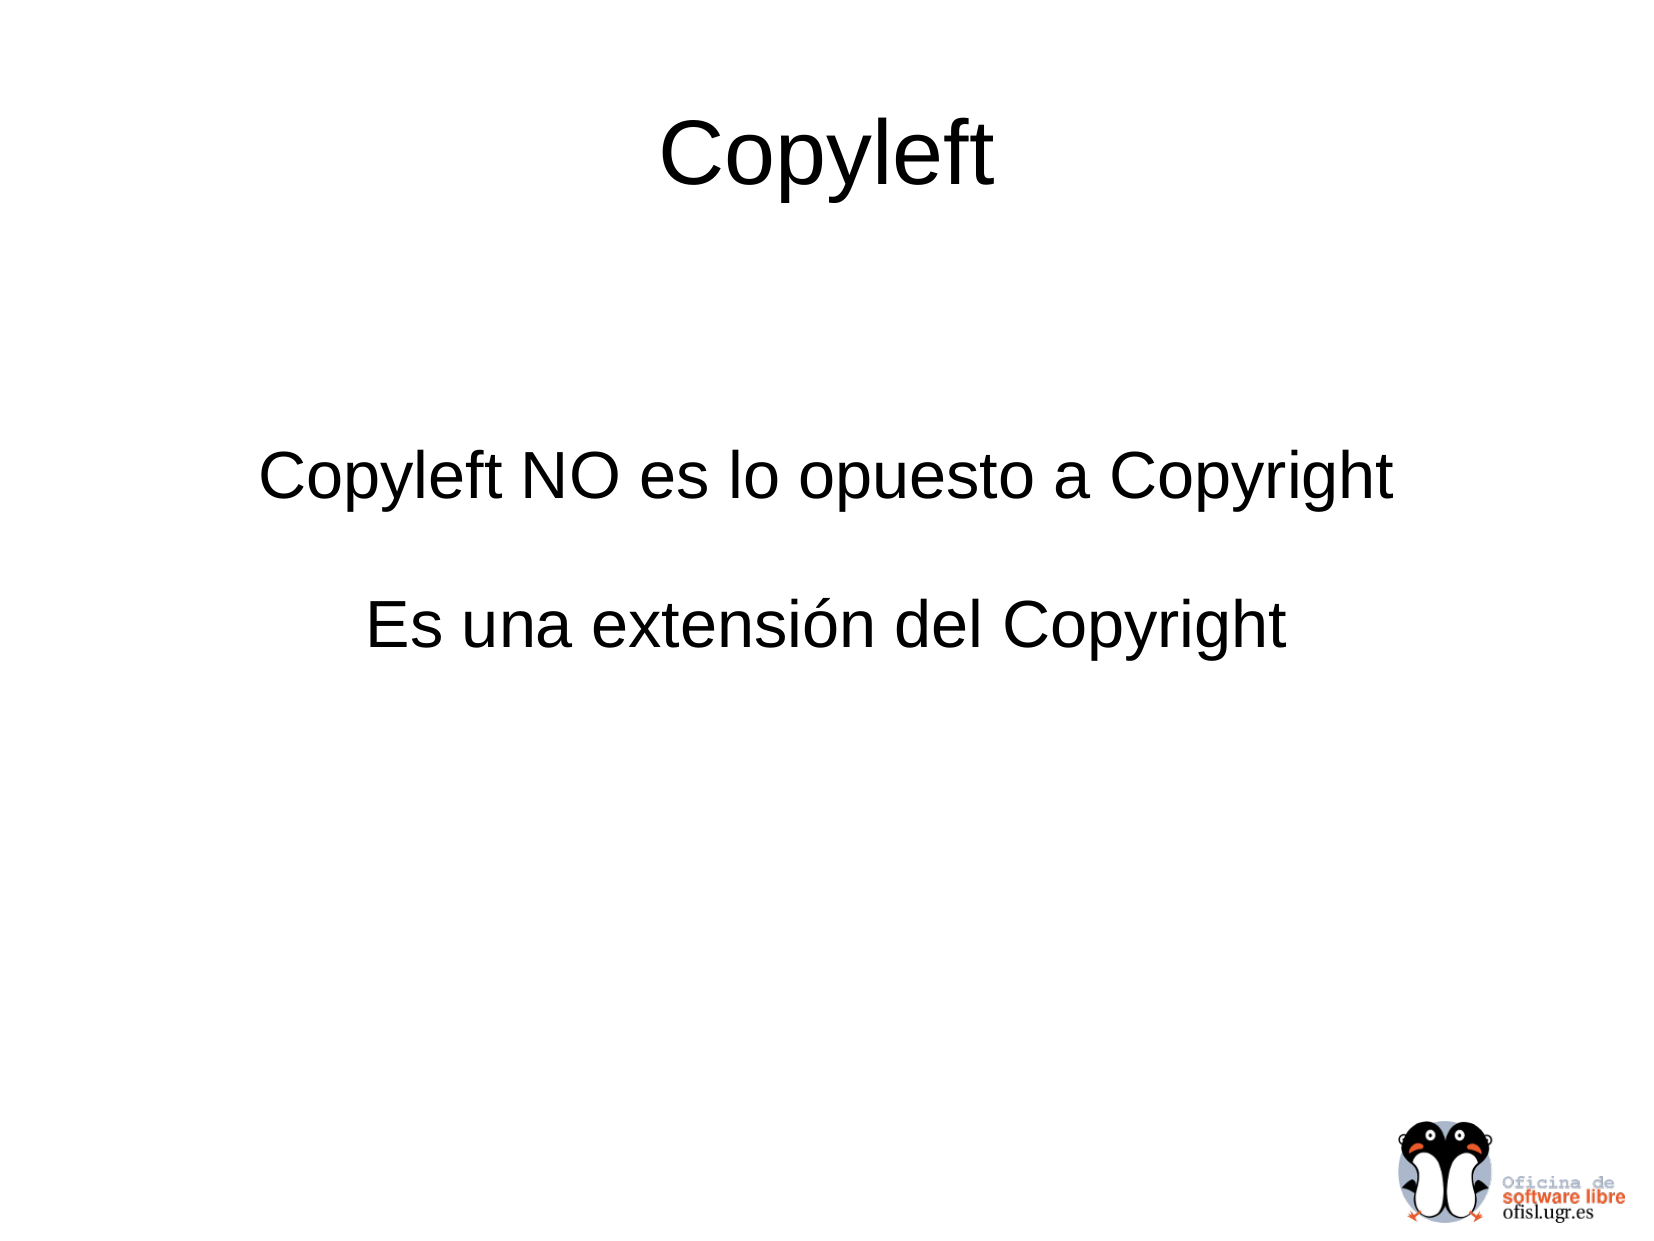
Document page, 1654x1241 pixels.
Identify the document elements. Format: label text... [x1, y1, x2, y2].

subtitle Copyleft NO es lo opuesto a Copyright Es una extensión del Copyright [82, 297, 1571, 1102]
picture [1398, 1121, 1625, 1223]
title Copyleft [82, 56, 1571, 250]
